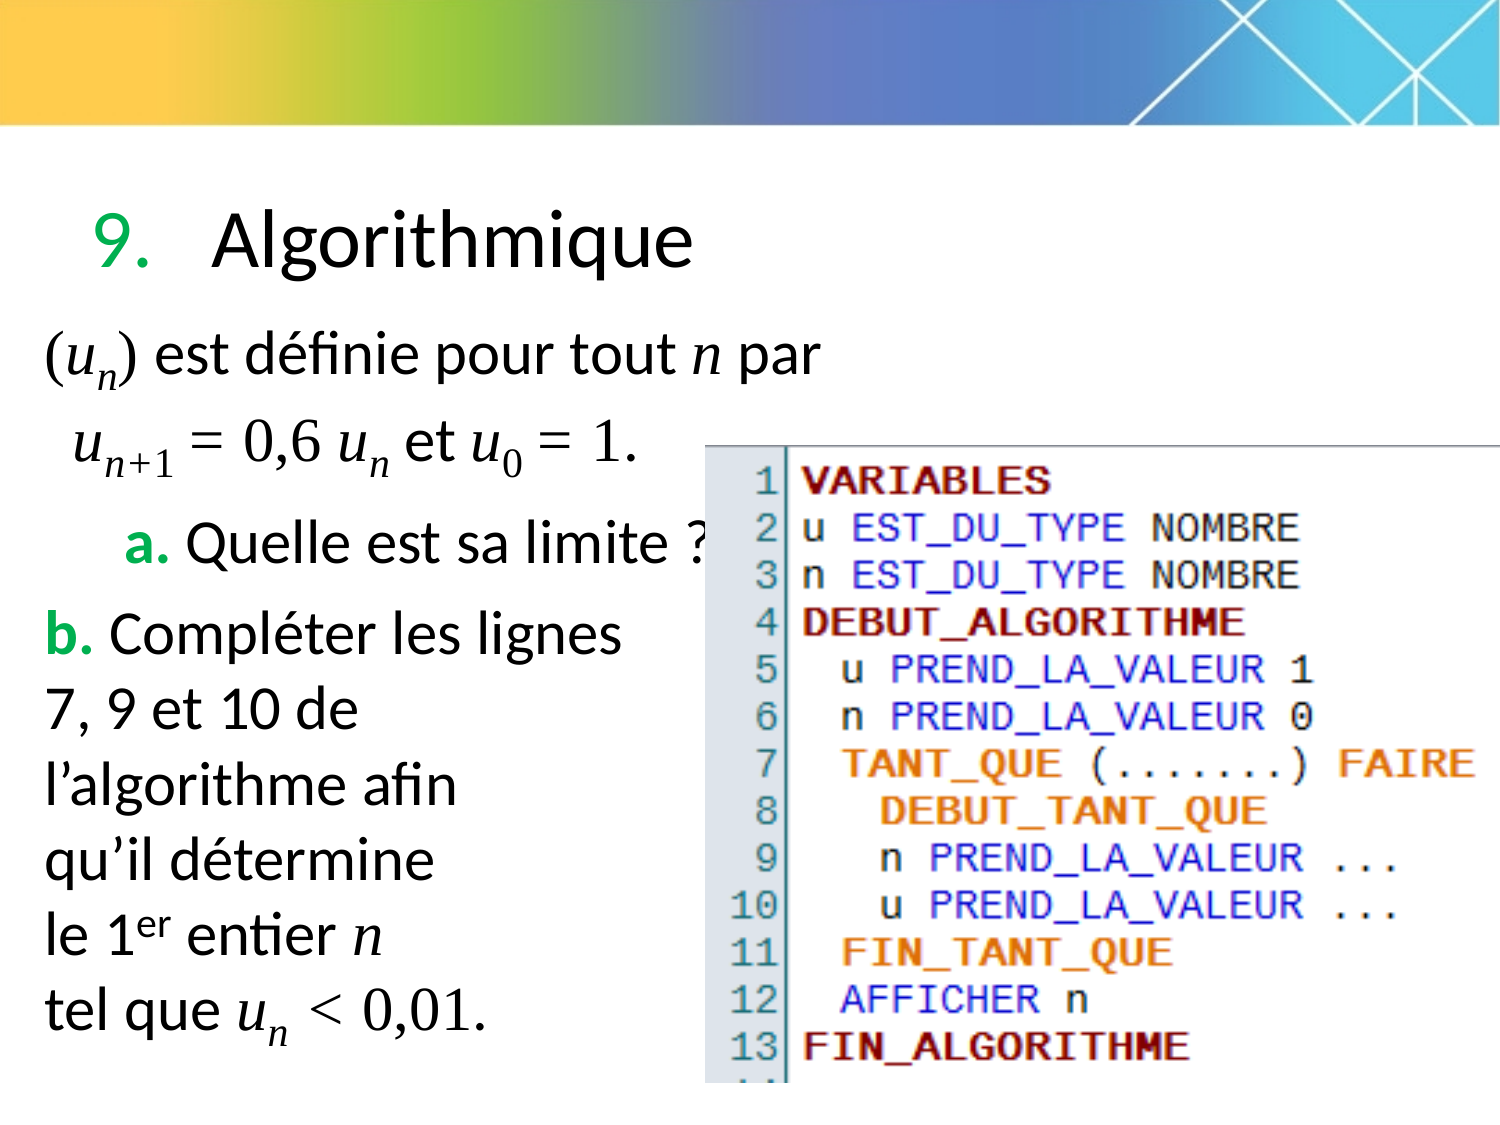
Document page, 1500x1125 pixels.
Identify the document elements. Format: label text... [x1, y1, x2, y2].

picture [705, 445, 1500, 1083]
list (un) est définie pour tout n par un+1 = 0,6 un et u0 = 1. a. Quelle est sa limite ? b. Compléter les lignes 7, 9 et 10 de l’algorithme afin qu’il détermine le 1er entier n tel que un < 0,01. [29, 304, 1426, 1067]
title Algorithmique [75, 164, 1426, 304]
